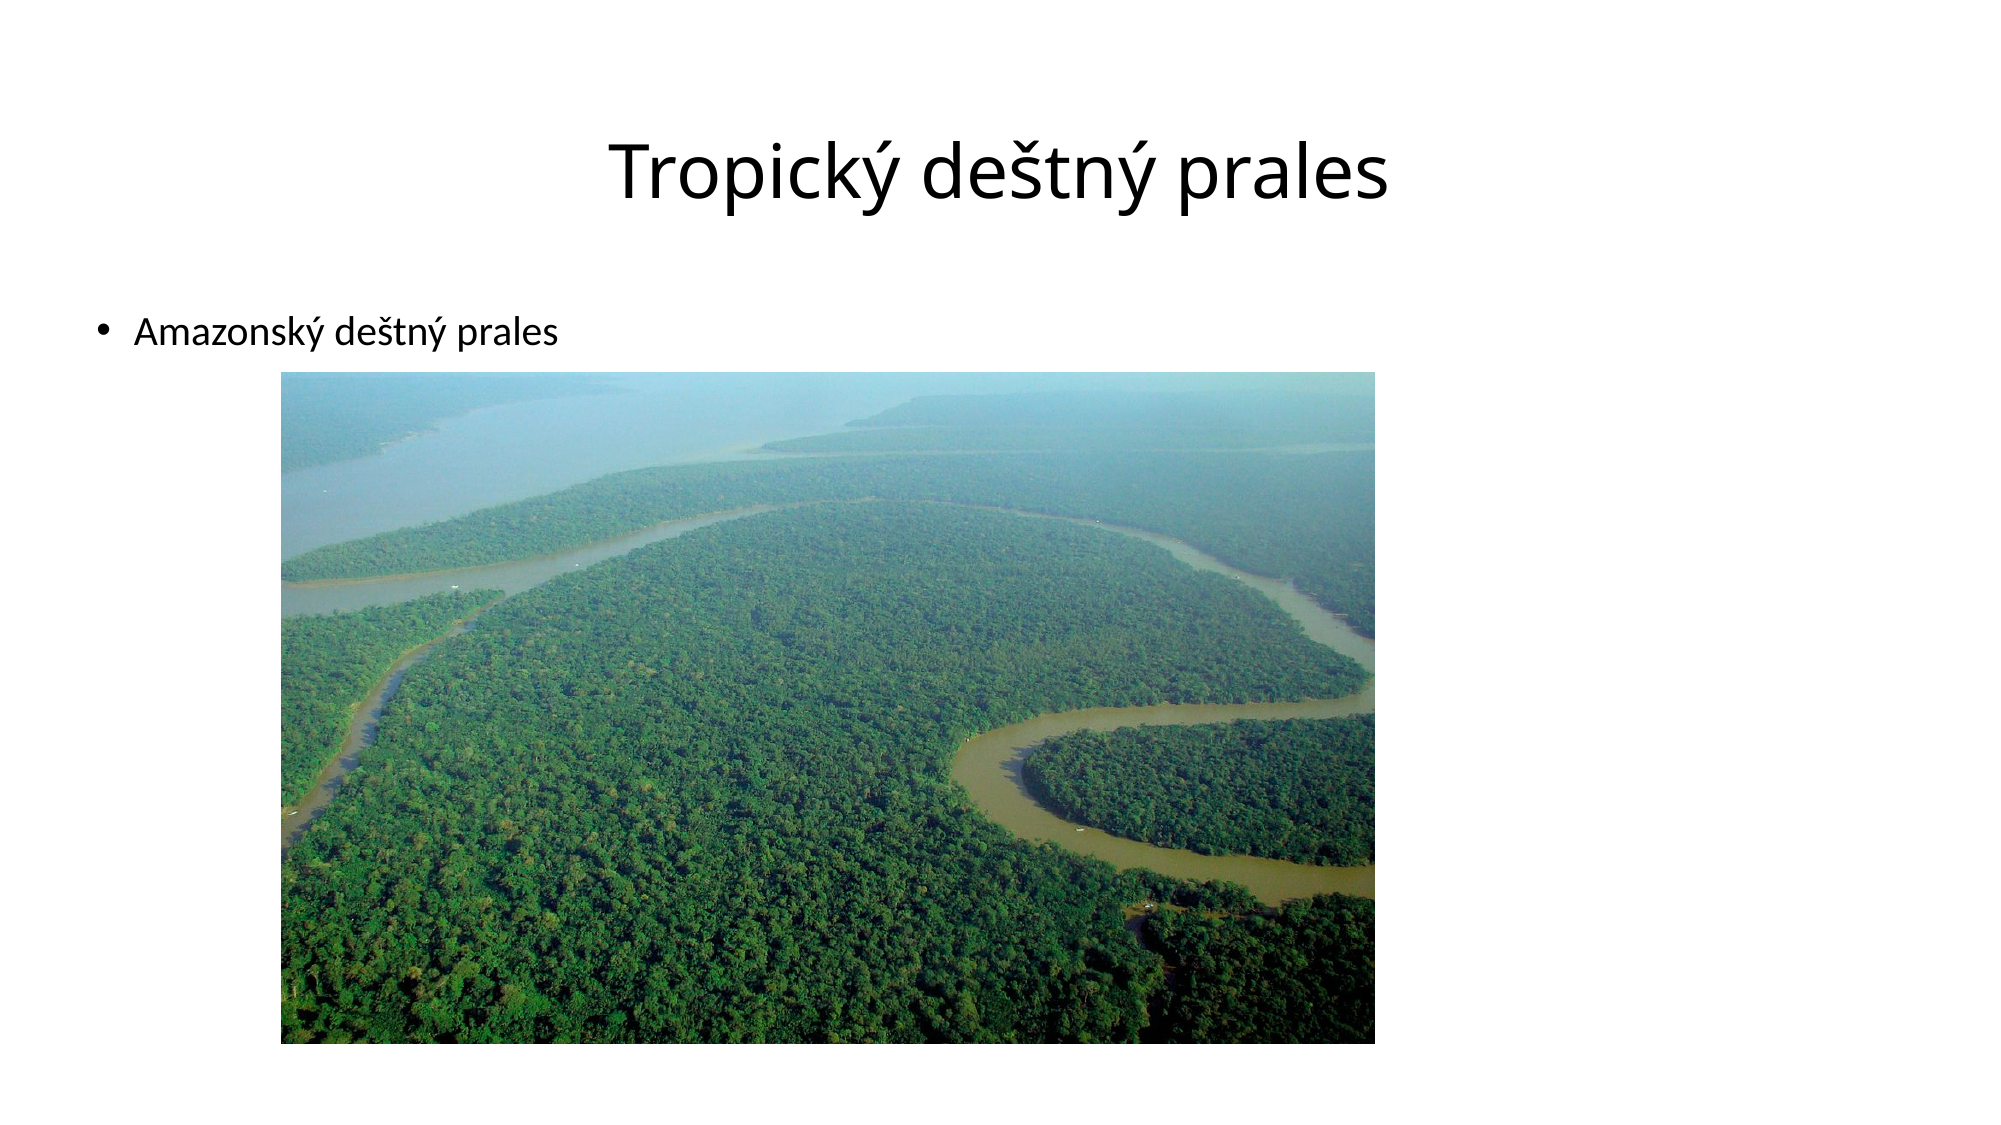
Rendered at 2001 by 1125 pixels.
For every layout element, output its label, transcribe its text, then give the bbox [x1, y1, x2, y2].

picture [281, 372, 1375, 1044]
list Amazonský deštný prales [81, 301, 1807, 1016]
title Tropický deštný prales [137, 59, 1863, 278]
